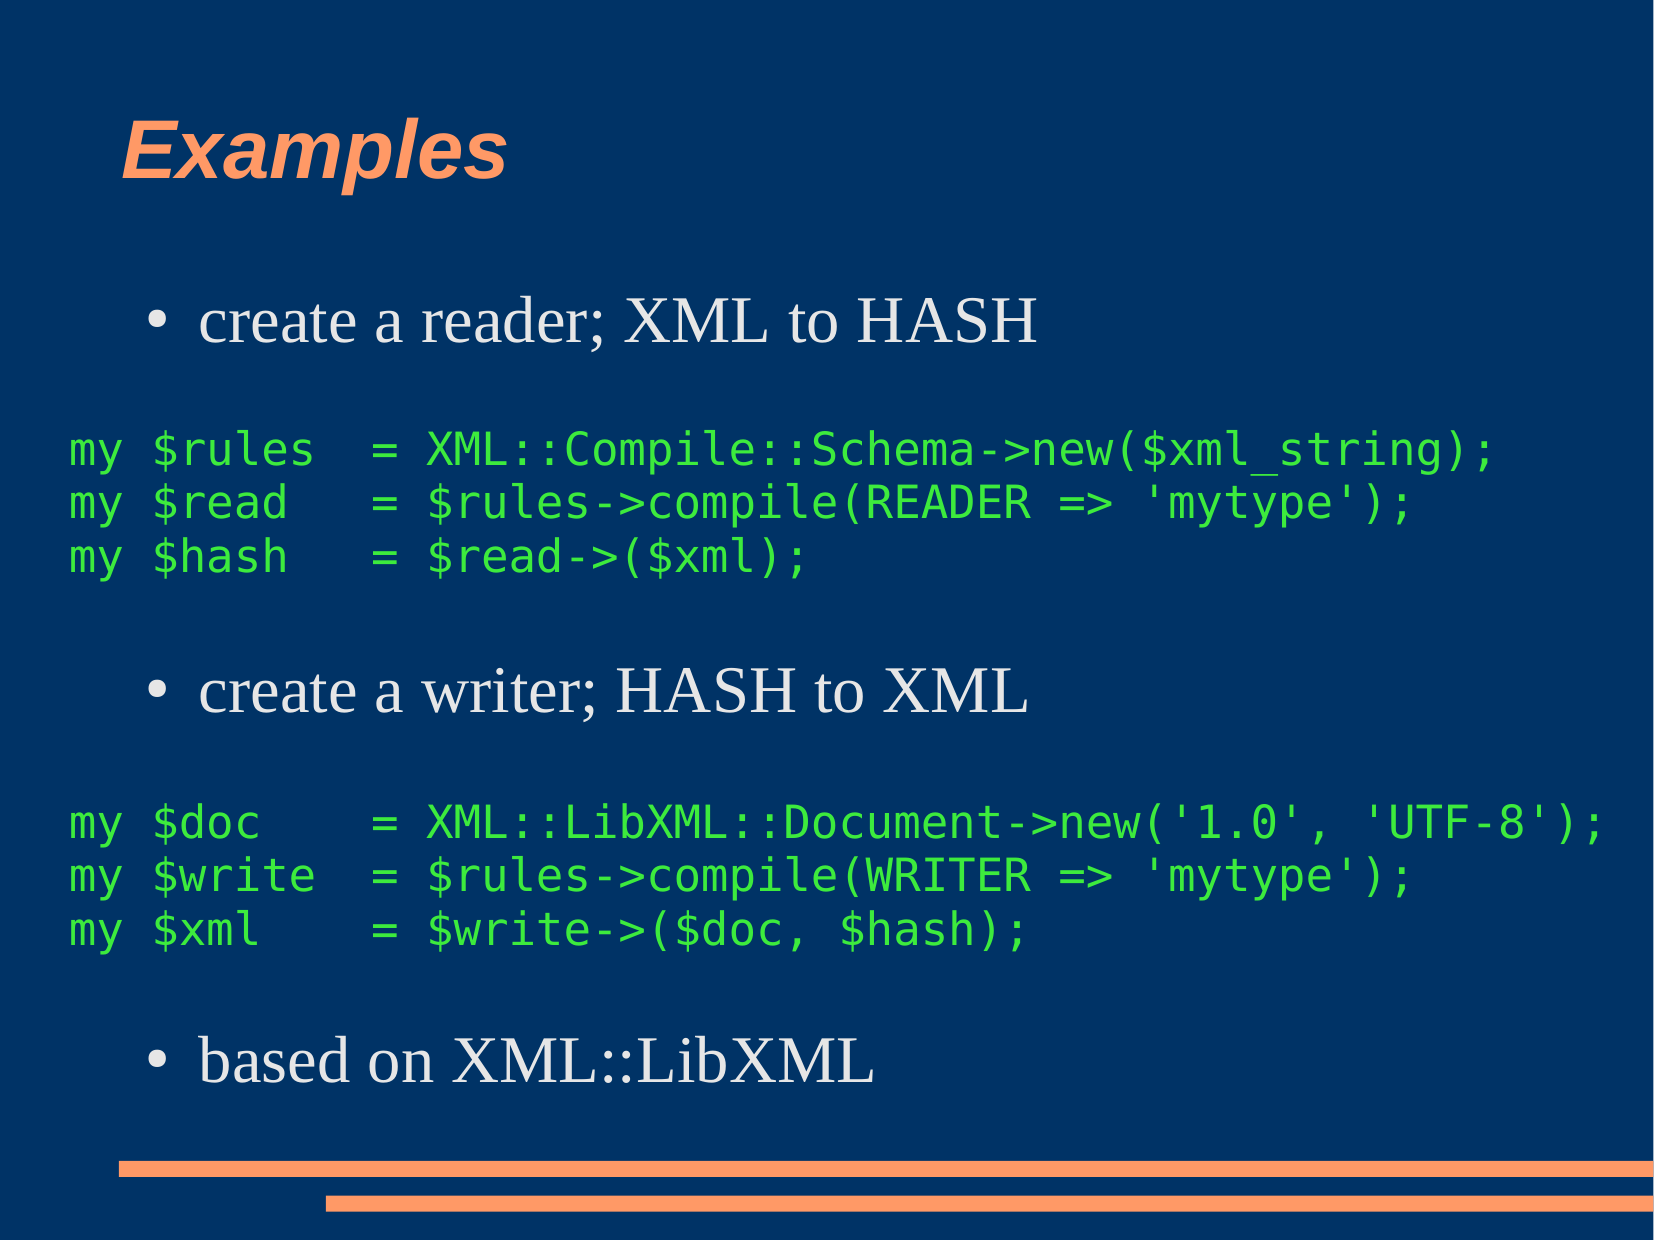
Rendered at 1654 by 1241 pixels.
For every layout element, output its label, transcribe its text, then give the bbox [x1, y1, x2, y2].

text_box my $rules = XML::Compile::Schema->new($xml_string); my $read = $rules->compile(READER => 'mytype'); my $hash = $read->($xml); my $doc = XML::LibXML::Document->new('1.0', 'UTF-8'); my $write = $rules->compile(WRITER => 'mytype'); my $xml = $write->($doc, $hash); [1550, 415, 1624, 1006]
list create a reader; XML to HASH create a writer; HASH to XML based on XML::LibXML [110, 282, 1550, 1098]
text_box my $rules = XML::Compile::Schema->new($xml_string); my $read = $rules->compile(READER => 'mytype'); my $hash = $read->($xml); my $doc = XML::LibXML::Document->new('1.0', 'UTF-8'); my $write = $rules->compile(WRITER => 'mytype'); my $xml = $write->($doc, $hash); [54, 415, 110, 1006]
title Examples [121, 46, 1534, 254]
